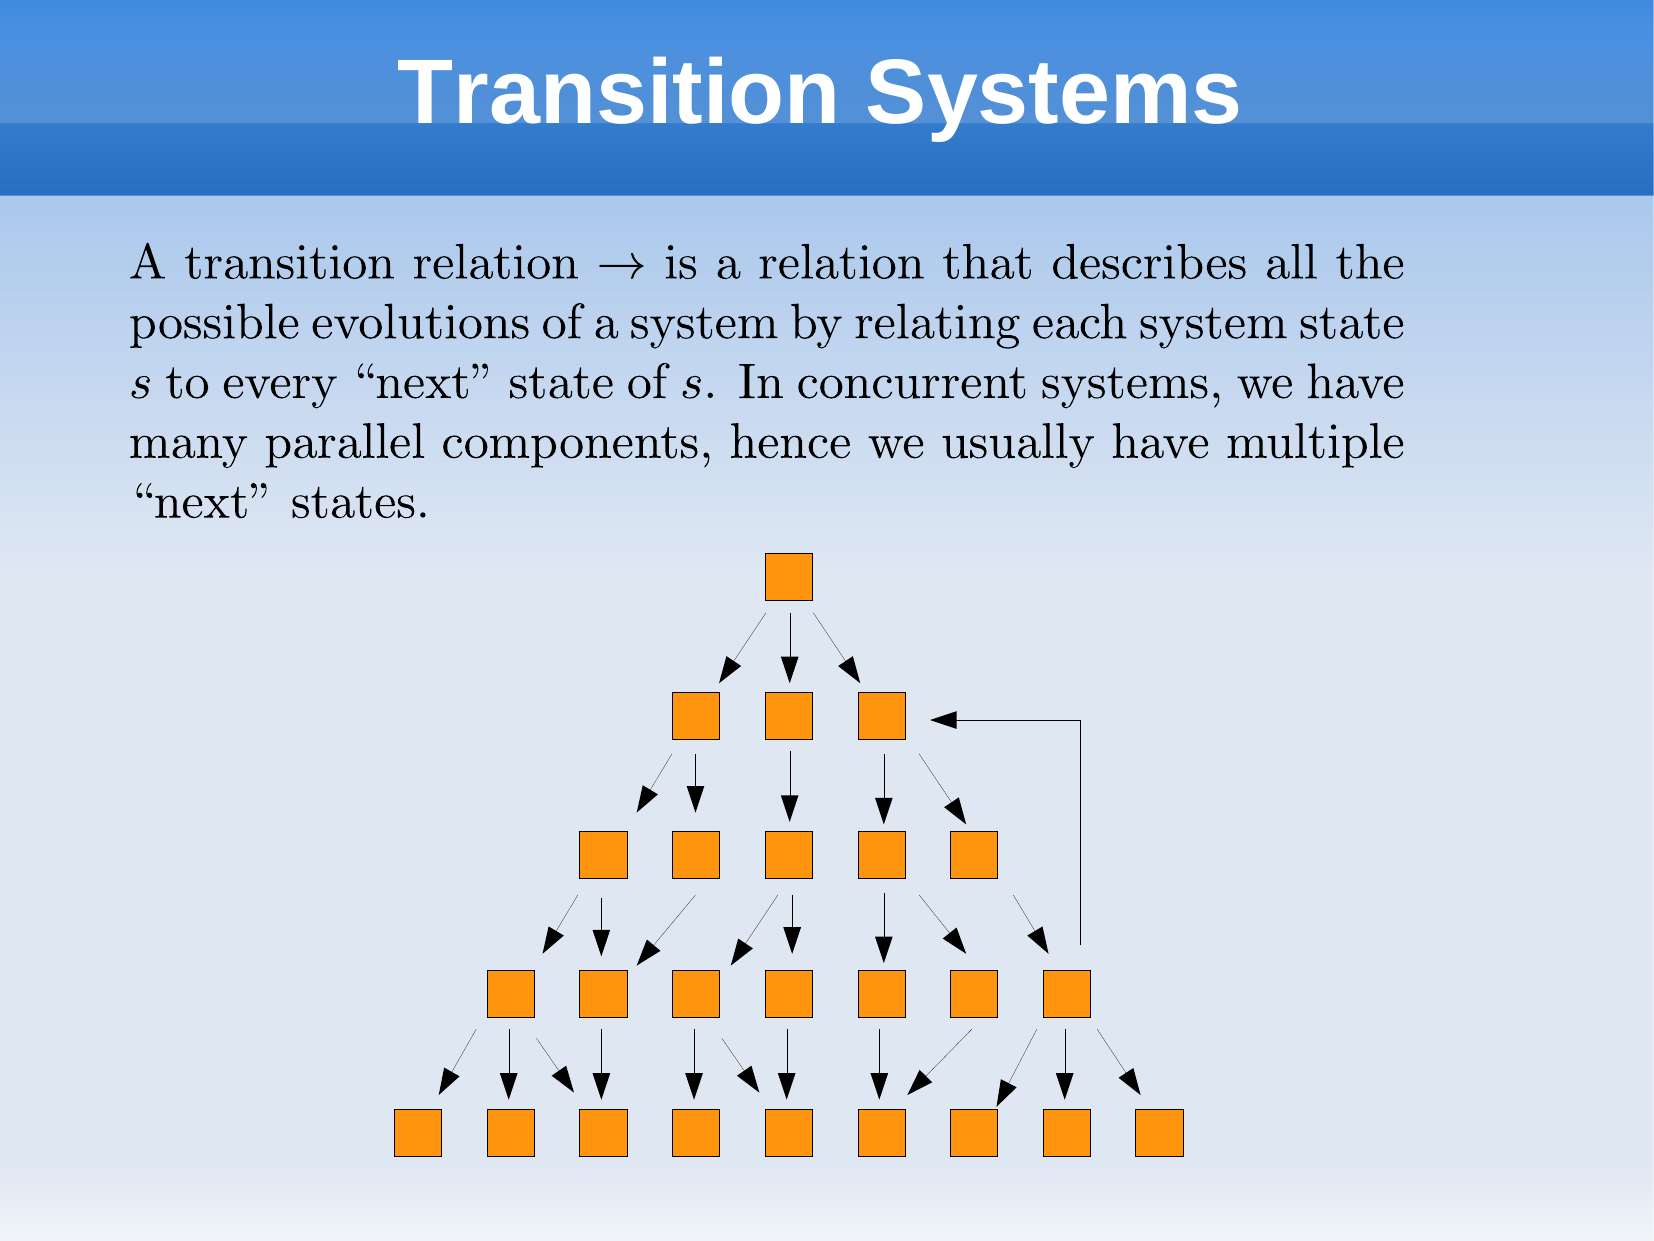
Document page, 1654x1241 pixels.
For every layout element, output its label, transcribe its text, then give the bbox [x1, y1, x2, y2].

text_box [672, 970, 720, 1018]
text_box [1135, 1109, 1184, 1157]
title Transition Systems [76, 0, 1565, 188]
text_box [579, 970, 628, 1018]
text_box [950, 1109, 998, 1157]
text_box [950, 970, 998, 1018]
text_box [765, 692, 813, 740]
text_box [1043, 970, 1091, 1018]
text_box [672, 692, 720, 740]
text_box [765, 553, 813, 601]
text_box [858, 692, 906, 740]
text_box [128, 242, 1405, 519]
text_box [950, 831, 998, 879]
text_box [765, 970, 813, 1018]
text_box [579, 1109, 628, 1157]
text_box [487, 1109, 535, 1157]
picture [0, 0, 1654, 1241]
text_box [858, 970, 906, 1018]
text_box [394, 1109, 442, 1157]
text_box [1043, 1109, 1091, 1157]
text_box [765, 831, 813, 879]
text_box [672, 831, 720, 879]
text_box [672, 1109, 720, 1157]
text_box [579, 831, 628, 879]
text_box [858, 831, 906, 879]
text_box [858, 1109, 906, 1157]
text_box [487, 970, 535, 1018]
text_box [765, 1109, 813, 1157]
